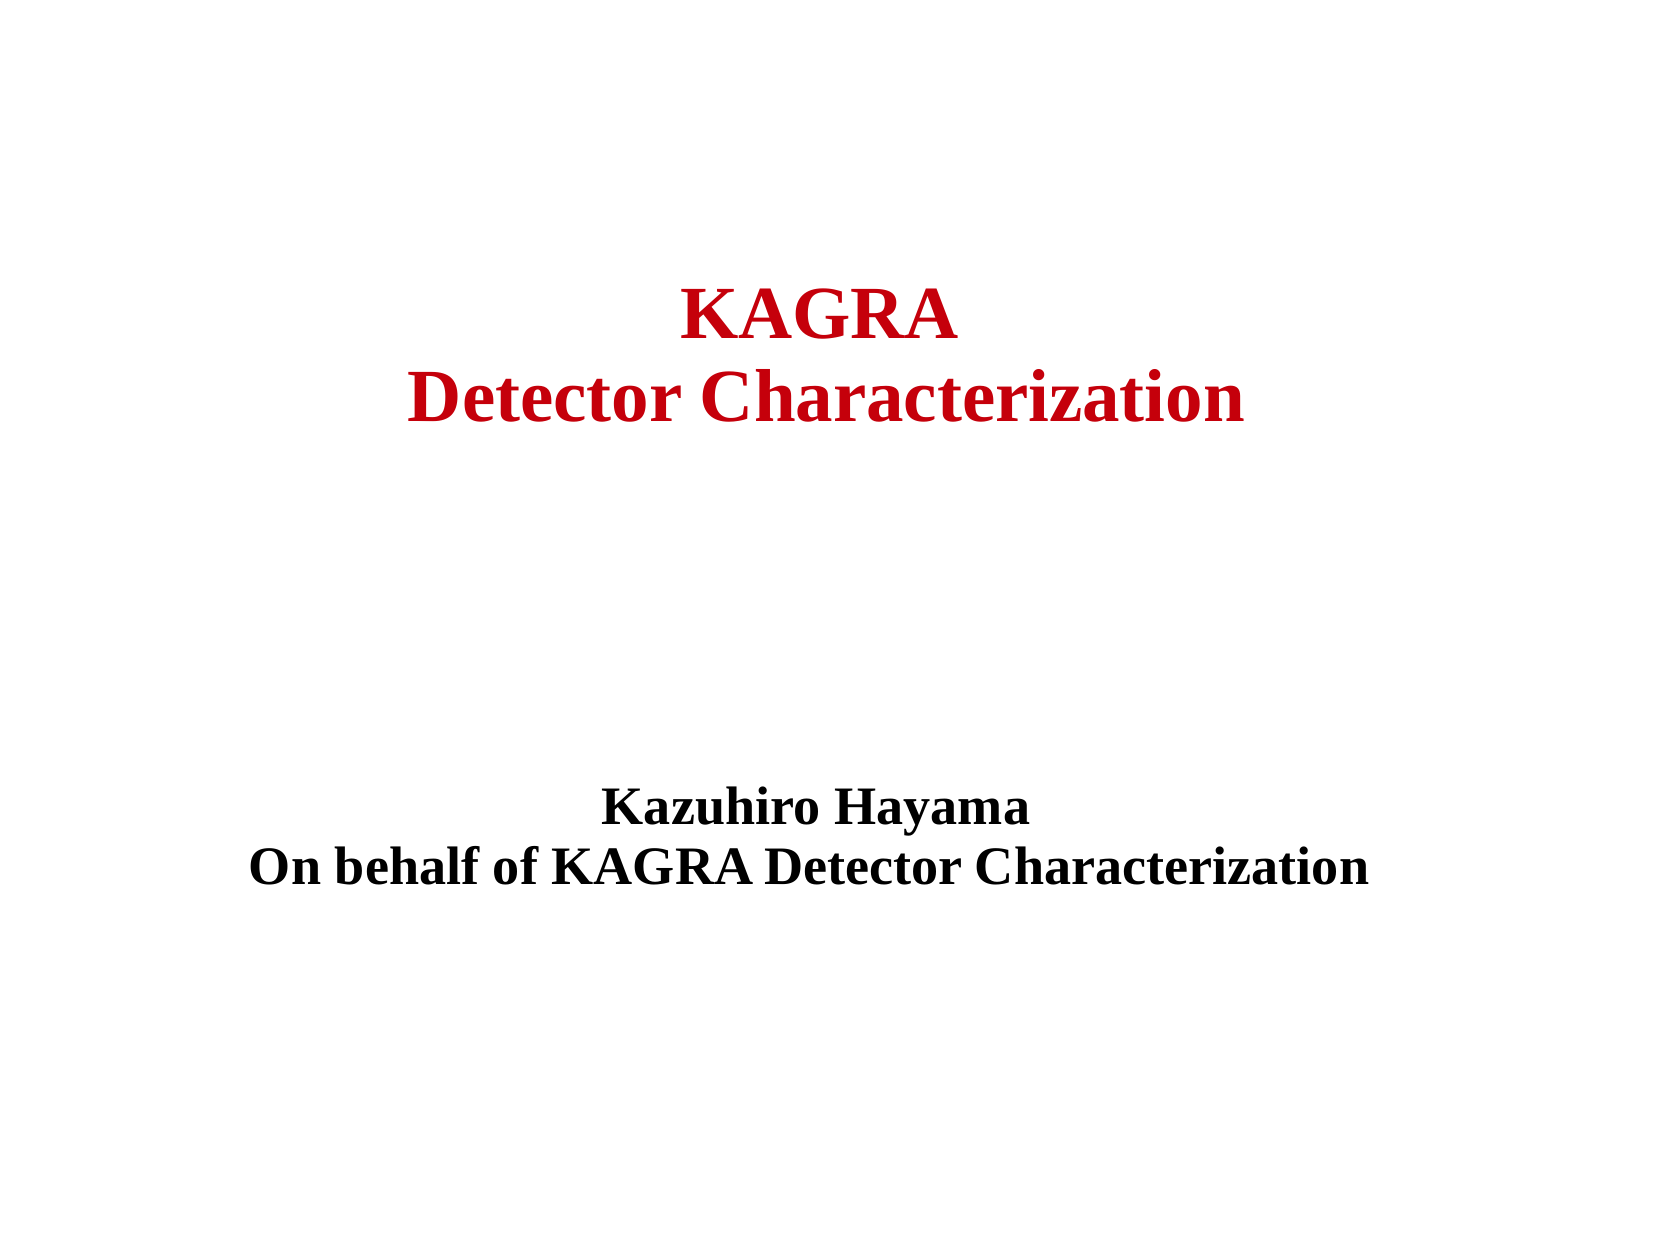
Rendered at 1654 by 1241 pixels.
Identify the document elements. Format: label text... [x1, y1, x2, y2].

subtitle Kazuhiro Hayama On behalf of KAGRA Detector Characterization [72, 726, 1561, 945]
title KAGRA Detector Characterization [82, 165, 1571, 544]
